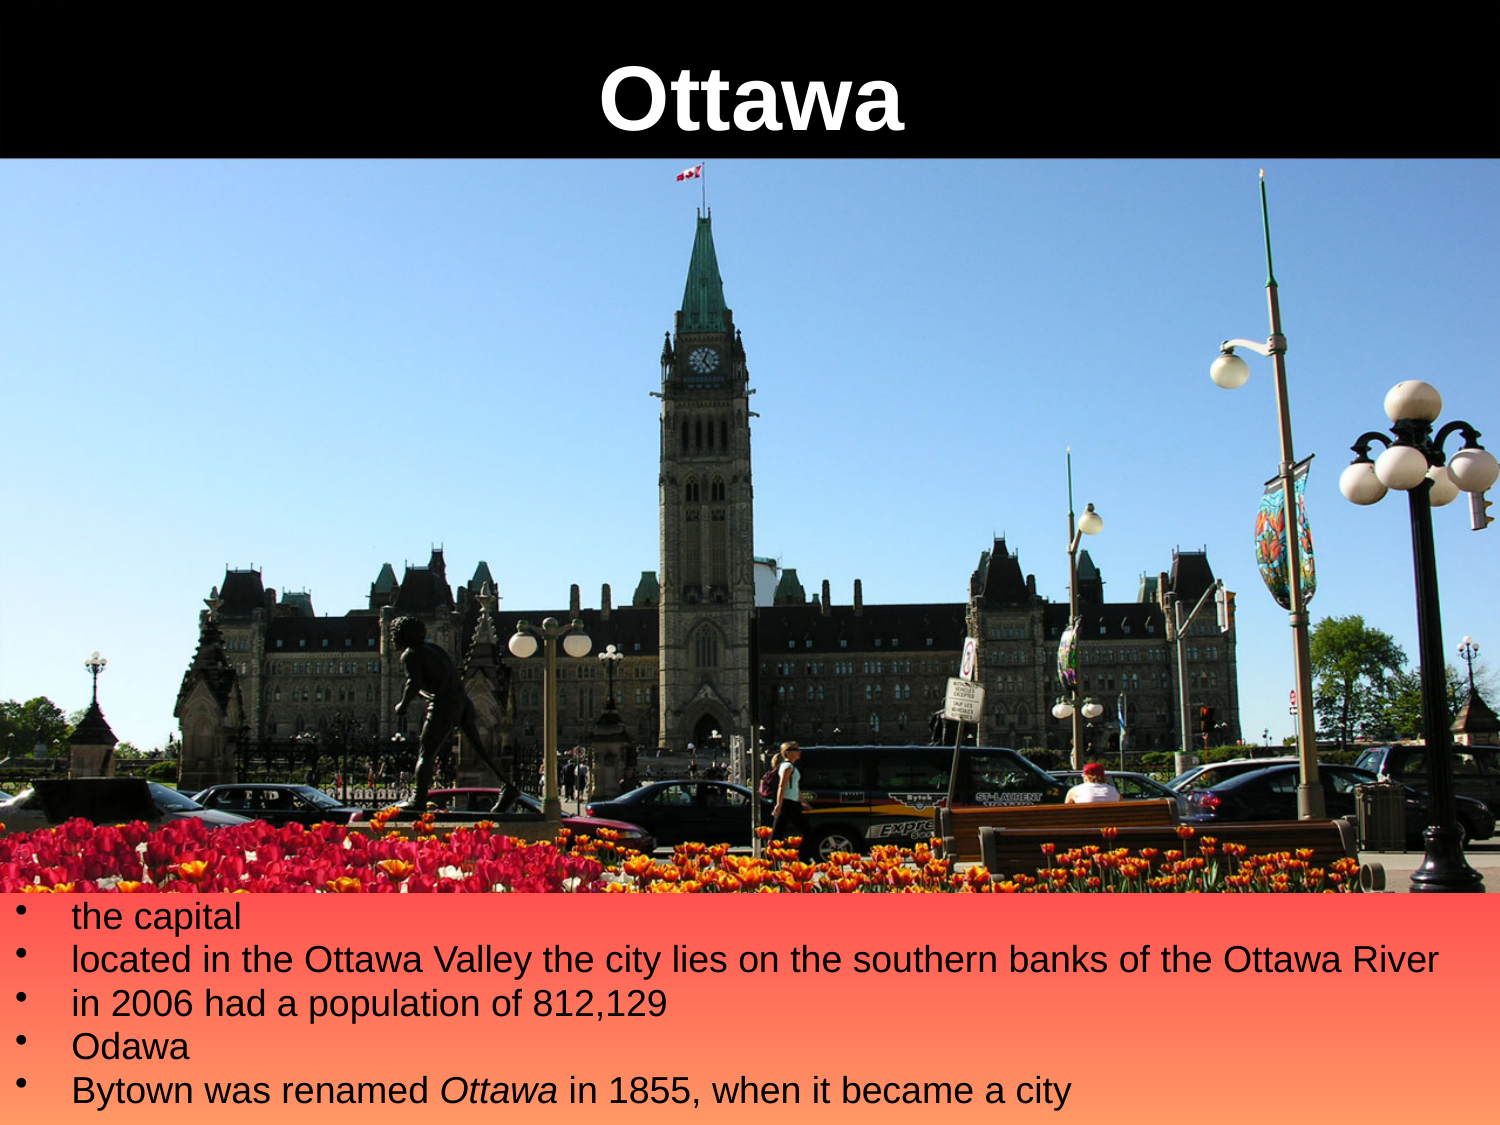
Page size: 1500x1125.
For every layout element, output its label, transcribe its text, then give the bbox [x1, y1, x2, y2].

picture [0, 0, 1500, 893]
title Ottawa [76, 0, 1427, 188]
list the capital located in the Ottawa Valley the city lies on the southern banks of the Ottawa River in 2006 had a population of 812,129 Odawa Bytown was renamed Ottawa in 1855, when it became a city [0, 893, 1500, 1125]
